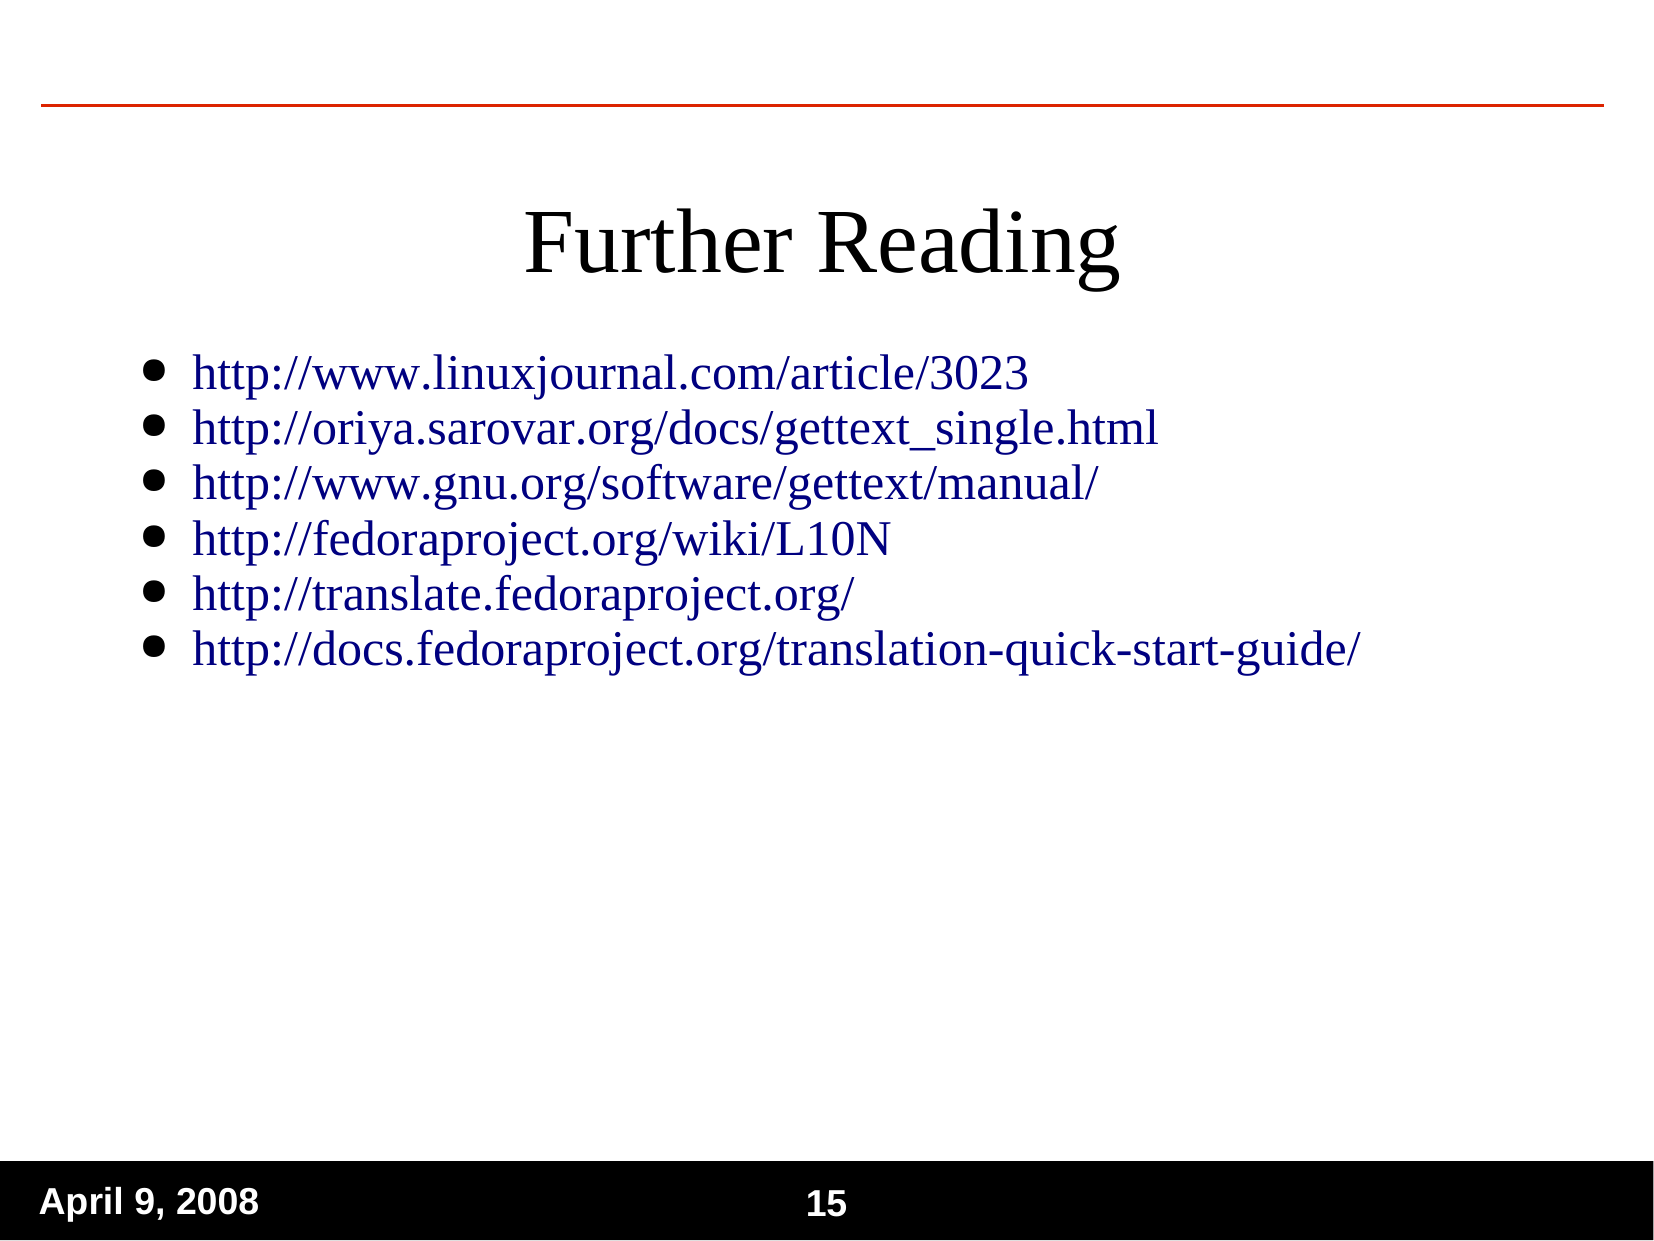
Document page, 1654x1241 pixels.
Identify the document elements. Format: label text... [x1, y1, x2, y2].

title Further Reading [117, 137, 1530, 346]
list http://www.linuxjournal.com/article/3023 http://oriya.sarovar.org/docs/gettext_single.html http://www.gnu.org/software/gettext/manual/ http://fedoraproject.org/wiki/L10N http://translate.fedoraproject.org/ http://docs.fedoraproject.org/translation-quick-start-guide/ [121, 344, 1534, 1127]
